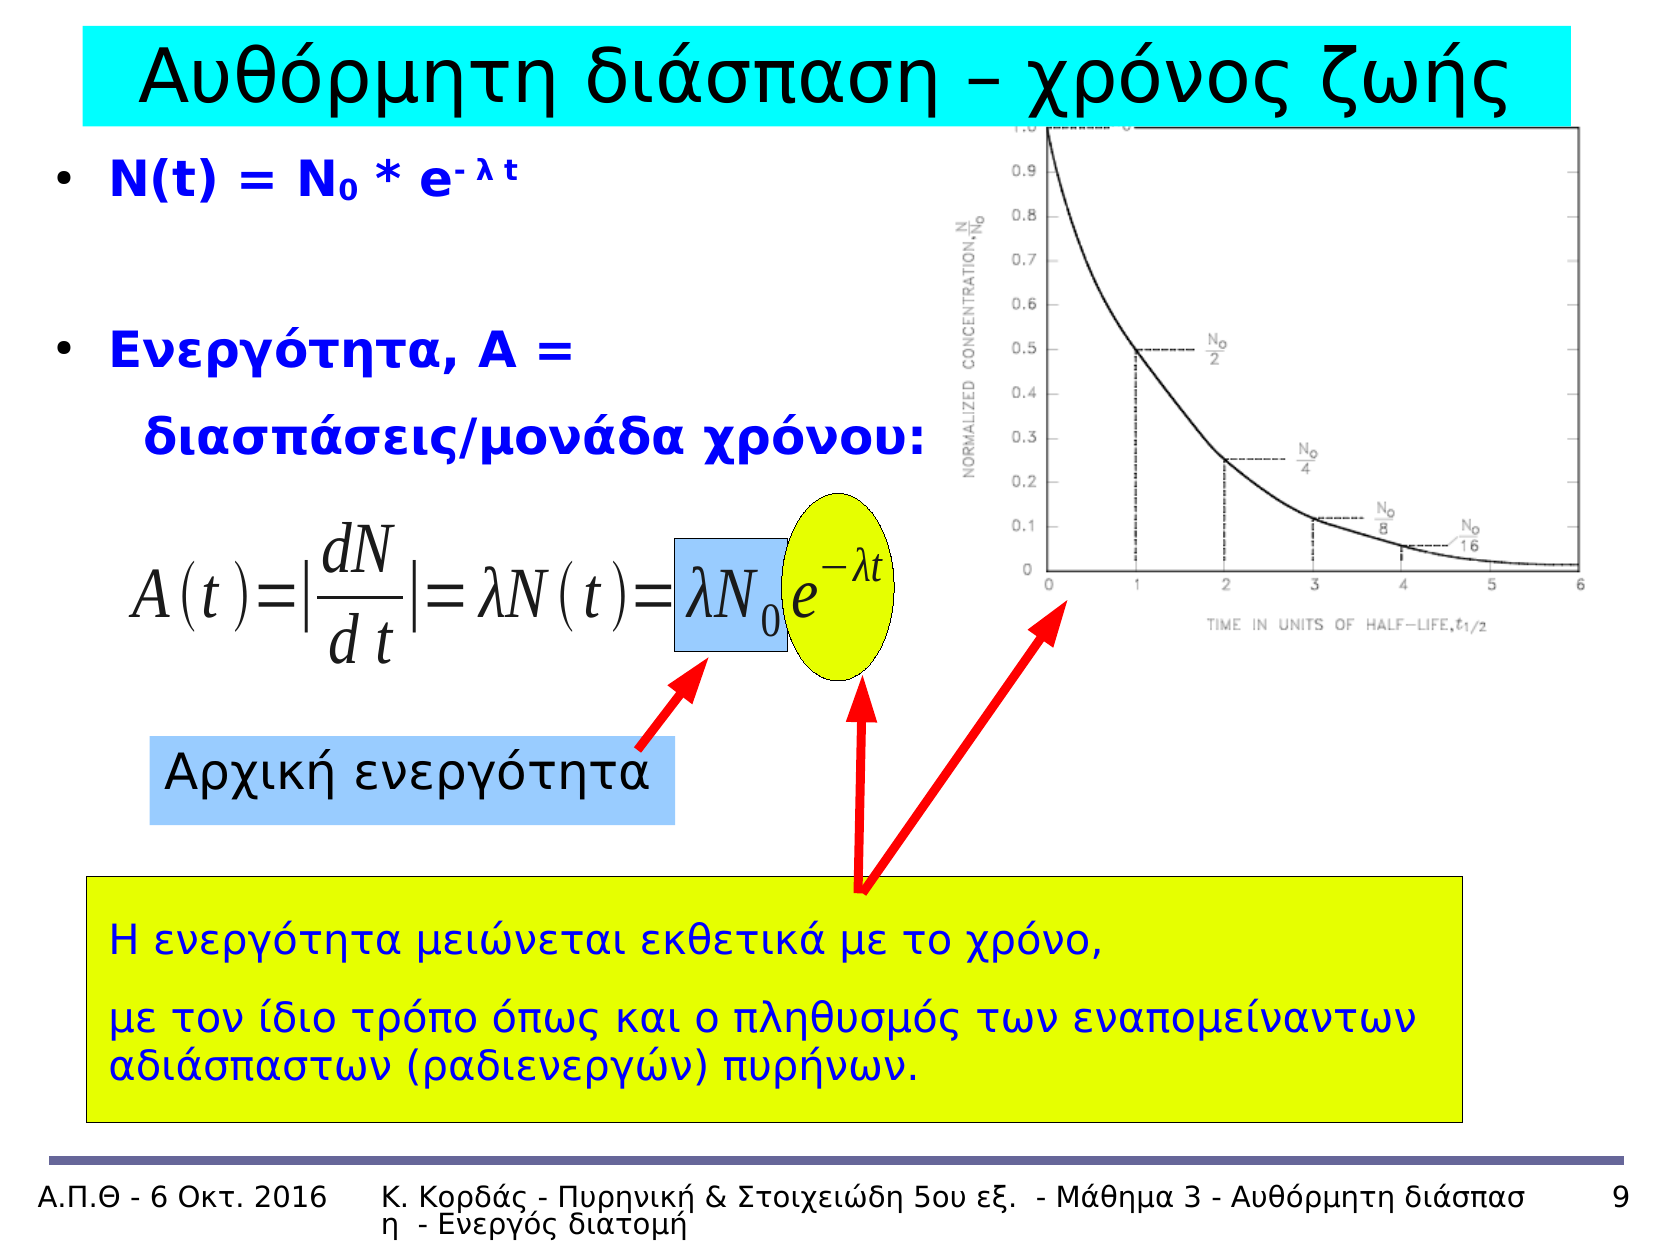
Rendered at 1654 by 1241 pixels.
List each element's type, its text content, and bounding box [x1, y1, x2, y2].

title Αυθόρμητη διάσπαση – χρόνος ζωής [82, 32, 1571, 120]
chart [109, 509, 908, 681]
text_box Αρχική ενεργότητα [149, 736, 676, 826]
list N(t) = N0 * e- λ t Ενεργότητα, Α = διασπάσεις/μονάδα χρόνου: Η ενεργότητα μειώνεται εκθετικά με το χρόνο, με τον ίδιο τρόπο όπως και ο πληθυσμός των εναπομείναντων αδιάσπαστων (ραδιενεργών) πυρήνων. [37, 150, 1613, 1196]
picture [937, 91, 1602, 150]
